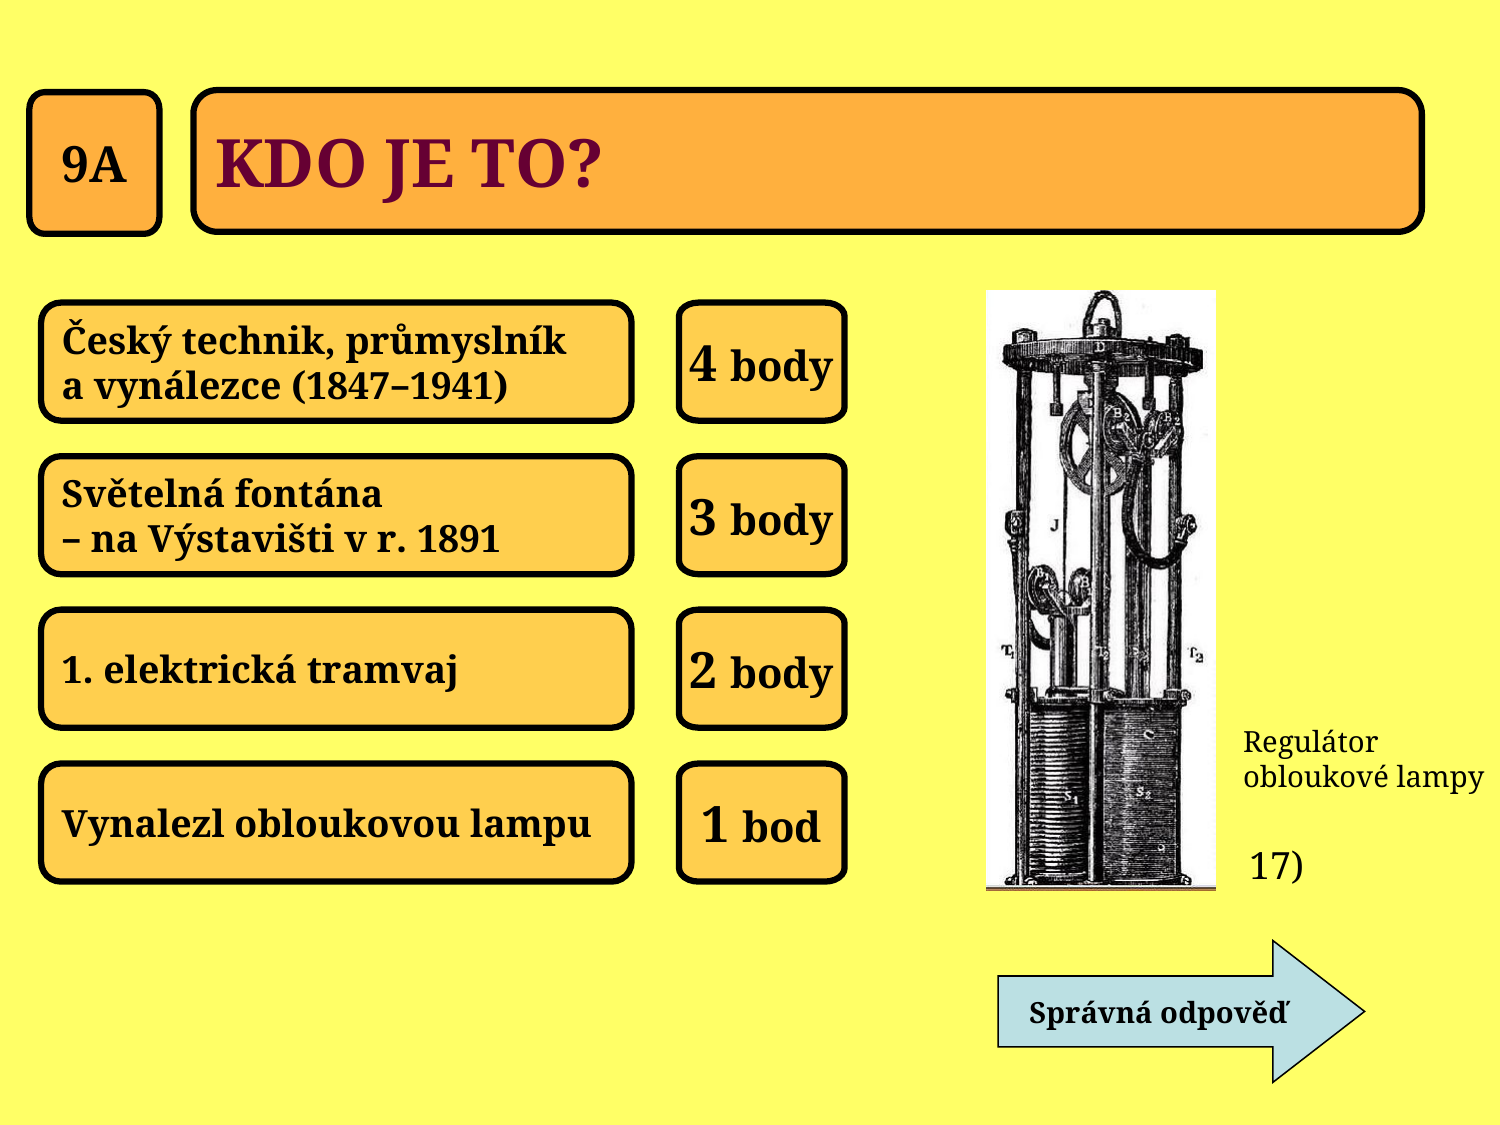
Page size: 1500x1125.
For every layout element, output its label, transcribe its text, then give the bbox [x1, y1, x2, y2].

picture [986, 290, 1216, 894]
text_box 1 bod [678, 763, 845, 882]
text_box 2 body [678, 609, 845, 728]
text_box Vynalezl obloukovou lampu [41, 763, 632, 882]
text_box 4 body [38, 607, 634, 730]
text_box 4 body [678, 302, 845, 421]
text_box 1. elektrická tramvaj [41, 609, 632, 728]
text_box 17) [1234, 834, 1359, 895]
text_box KDO JE TO? [193, 90, 1422, 232]
text_box 4 body [38, 454, 634, 577]
text_box 9A [29, 92, 160, 234]
text_box 4 body [38, 300, 634, 423]
text_box 4 body [38, 761, 634, 884]
text_box 3 body [678, 456, 845, 575]
text_box Světelná fontána − na Výstavišti v r. 1891 [41, 456, 632, 575]
text_box Český technik, průmyslník a vynálezce (1847−1941) [41, 302, 632, 421]
text_box 4 body [191, 87, 1425, 234]
text_box Regulátor obloukové lampy [1228, 716, 1500, 802]
text_box 4 body [27, 89, 162, 236]
text_box Správná odpověď [998, 940, 1365, 1083]
